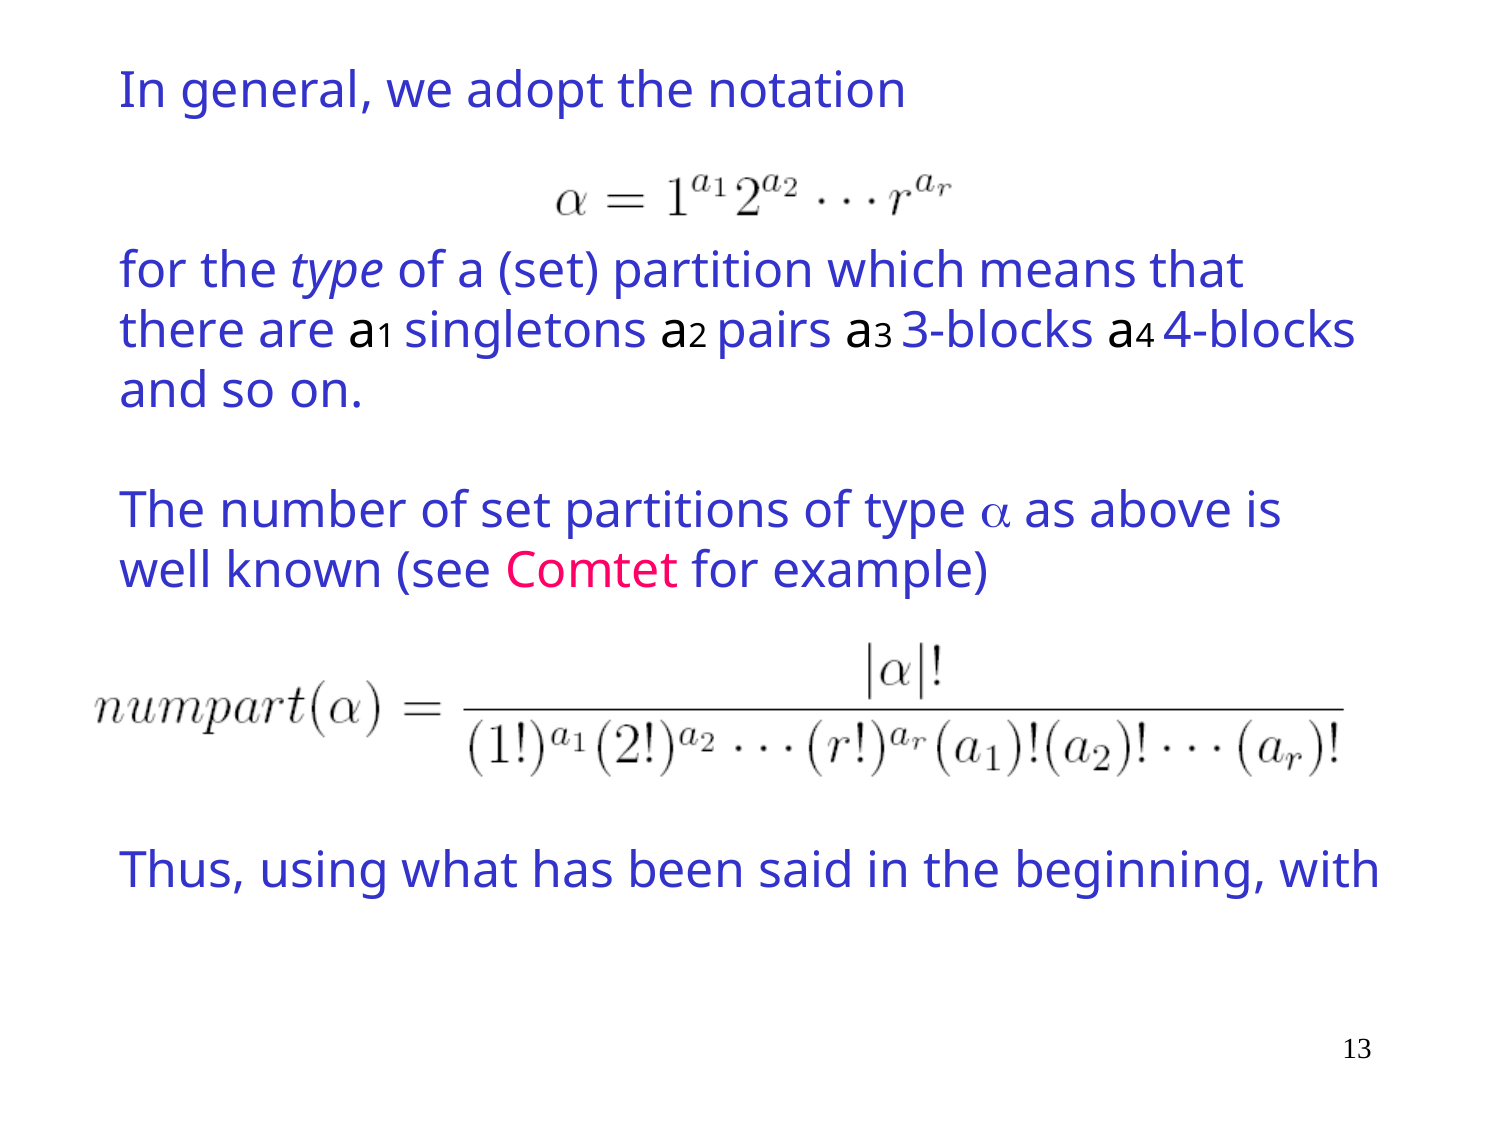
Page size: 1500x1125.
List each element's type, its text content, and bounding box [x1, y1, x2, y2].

picture [87, 624, 1355, 791]
text_box In general, we adopt the notation for the type of a (set) partition which means that there are a1 singletons a2 pairs a3 3-blocks a4 4-blocks and so on. The number of set partitions of type  as above is well known (see Comtet for example)‏ Thus, using what has been said in the beginning, with [104, 49, 1397, 906]
picture [537, 162, 963, 240]
